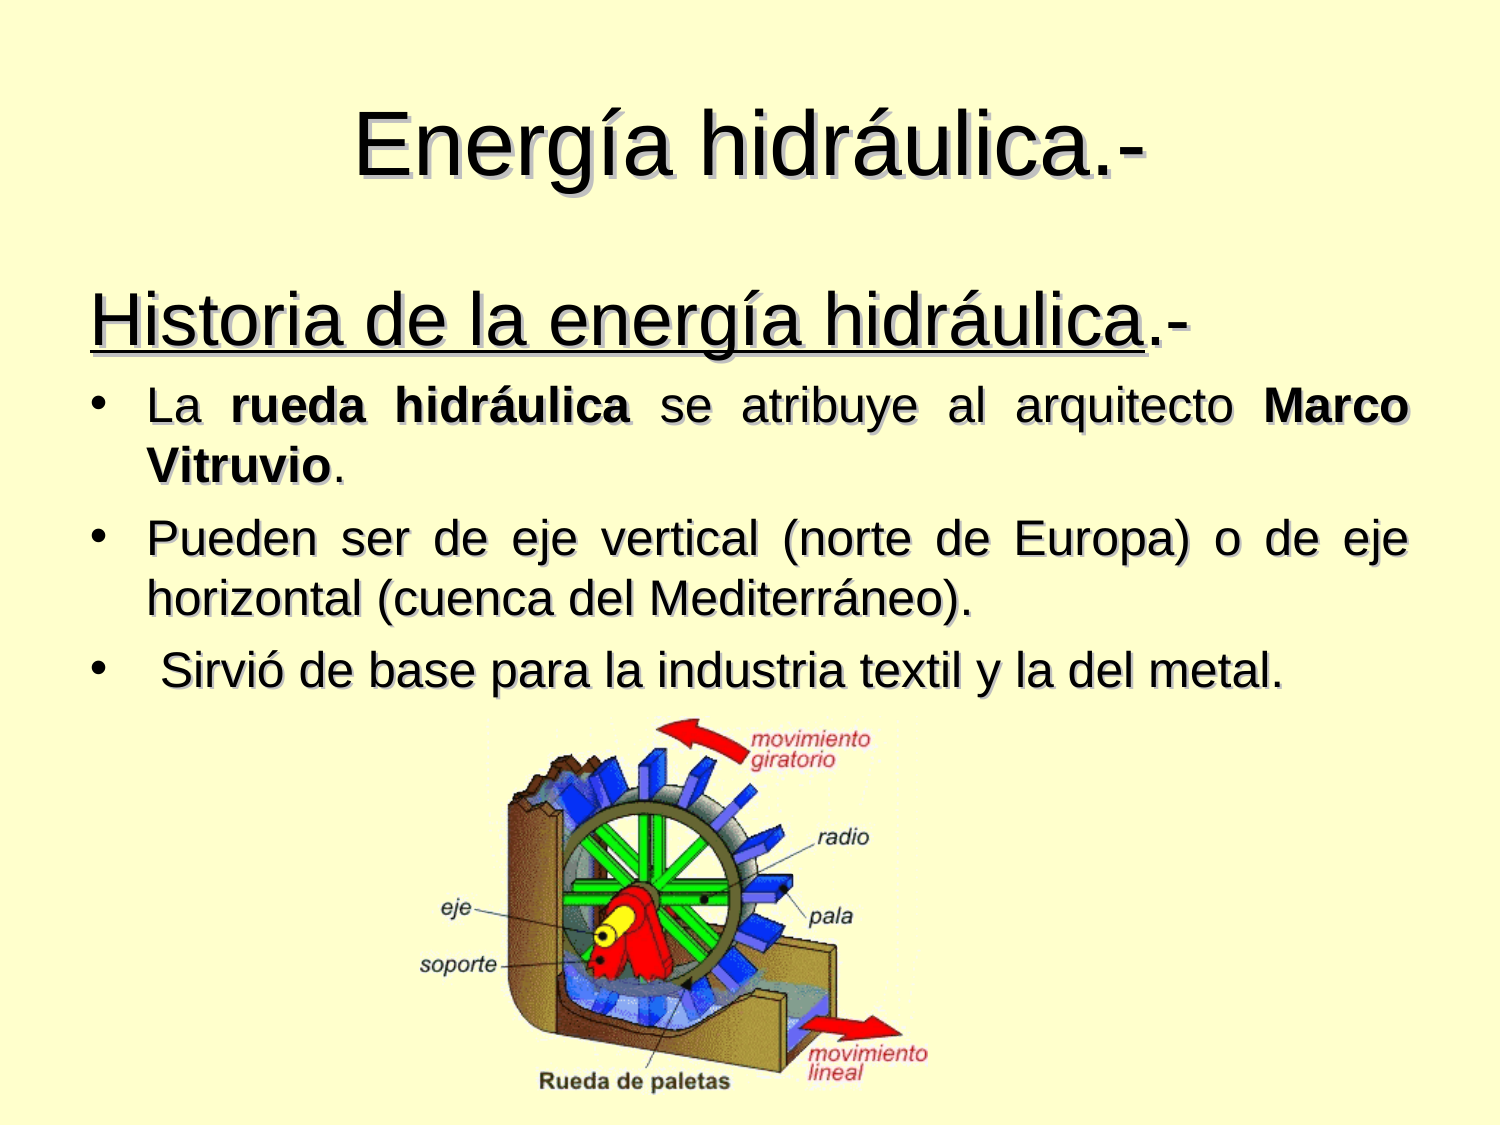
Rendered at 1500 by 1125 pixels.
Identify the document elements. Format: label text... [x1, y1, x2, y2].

picture [419, 716, 928, 1095]
title Energía hidráulica.- [75, 45, 1426, 233]
list Historia de la energía hidráulica.- La rueda hidráulica se atribuye al arquitecto Marco Vitruvio. Pueden ser de eje vertical (norte de Europa) o de eje horizontal (cuenca del Mediterráneo). Sirvió de base para la industria textil y la del metal. [75, 262, 1426, 717]
